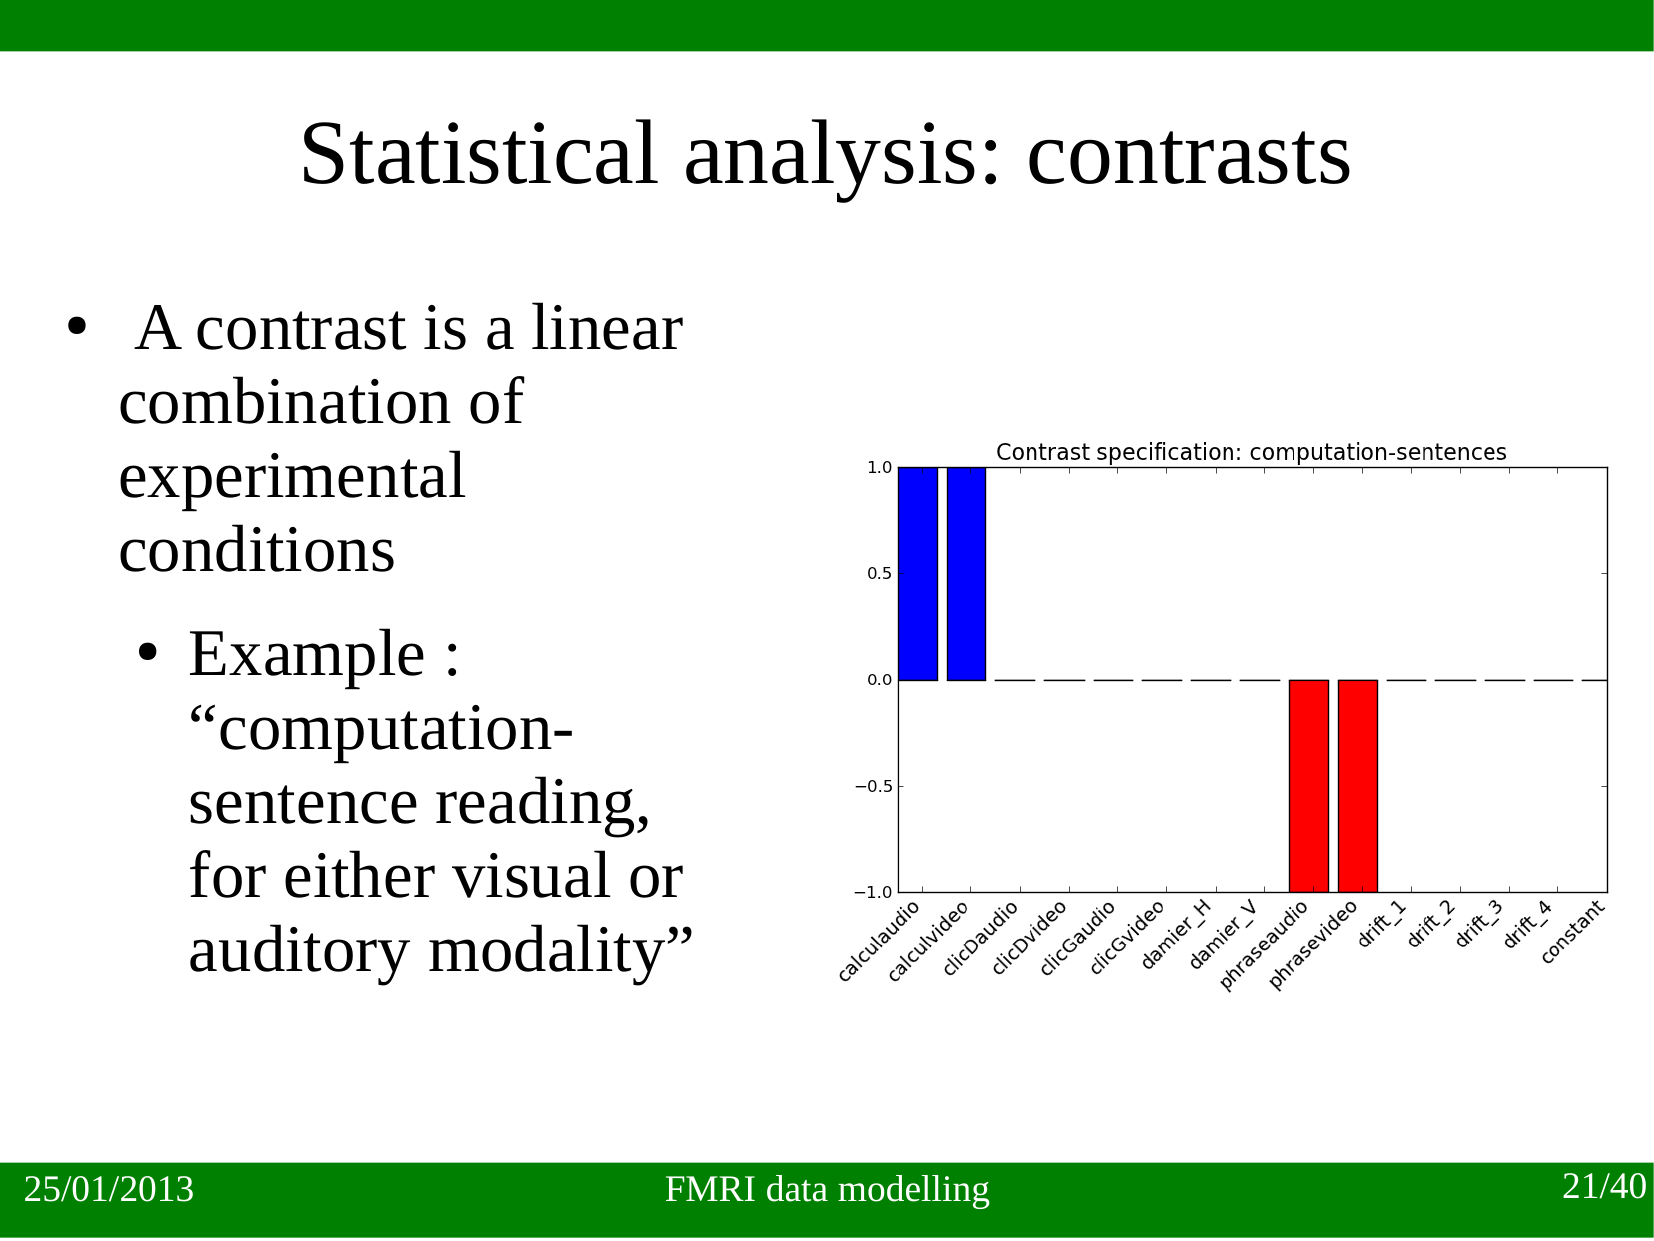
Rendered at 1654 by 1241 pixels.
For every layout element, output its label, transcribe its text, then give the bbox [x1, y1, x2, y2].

picture [834, 419, 1622, 1010]
title Statistical analysis: contrasts [82, 49, 1571, 257]
list A contrast is a linear combination of experimental conditions Example : “computation-sentence reading, for either visual or auditory modality” [47, 290, 715, 1109]
